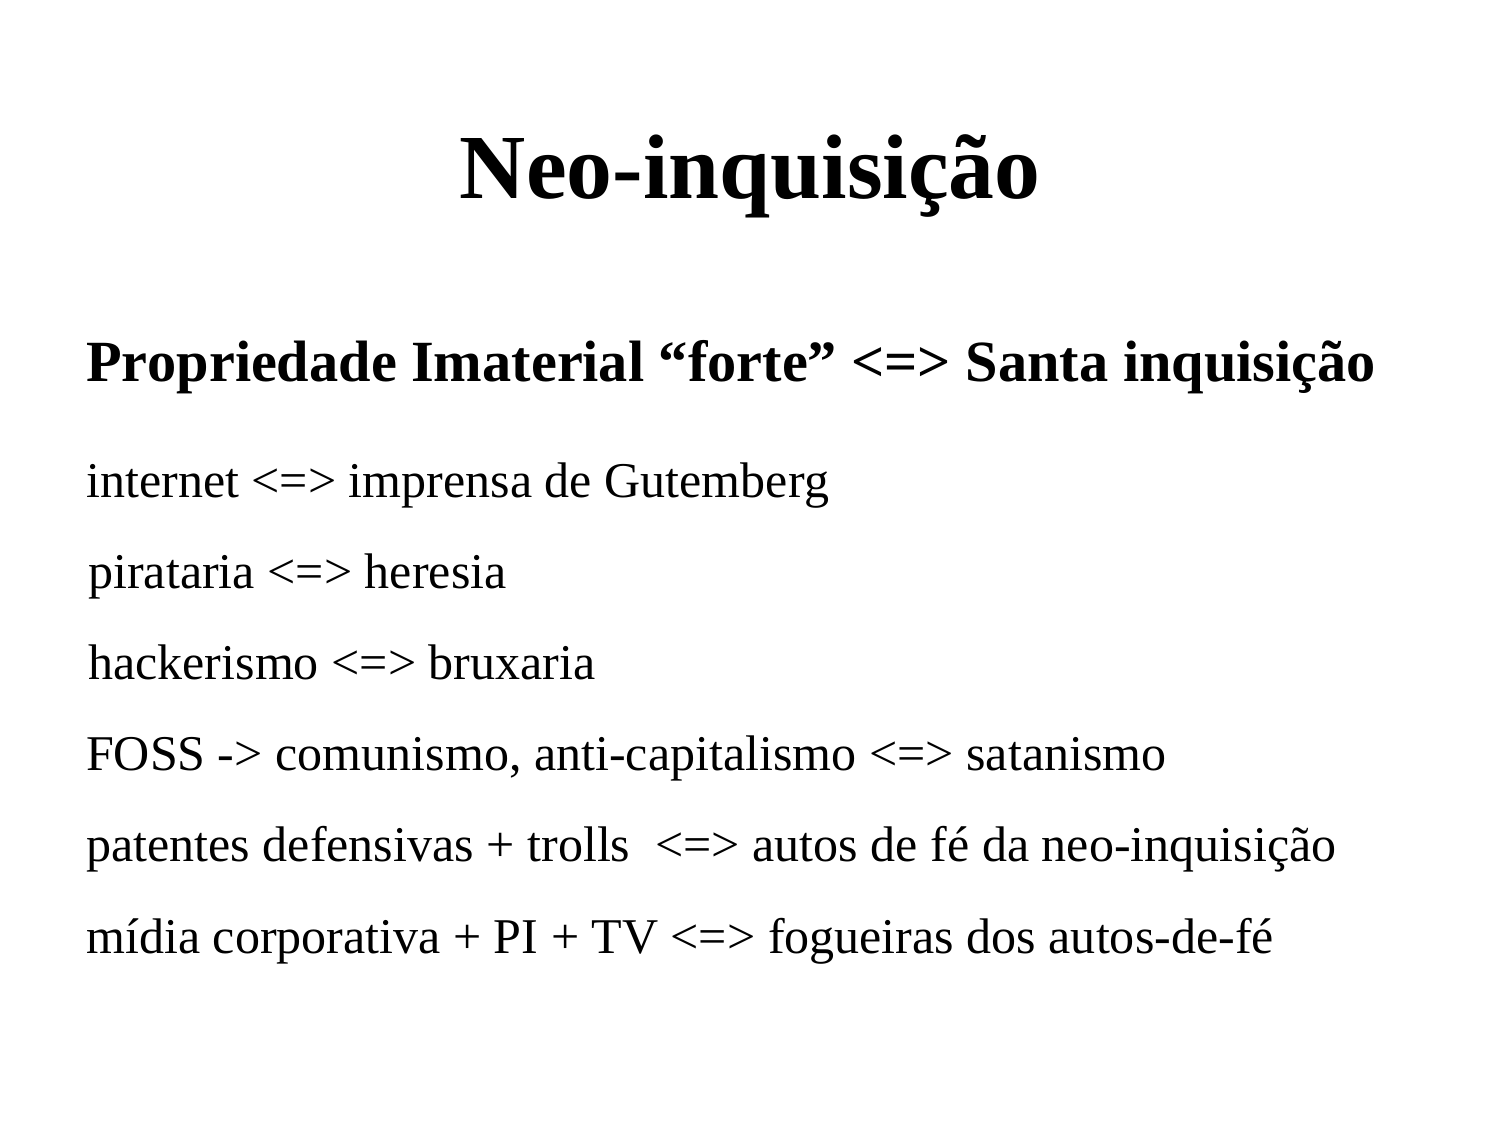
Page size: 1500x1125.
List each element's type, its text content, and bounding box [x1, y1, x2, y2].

text_box Propriedade Imaterial “forte” <=> Santa inquisição internet <=> imprensa de Gutemberg pirataria <=> heresia hackerismo <=> bruxaria FOSS -> comunismo, anti-capitalismo <=> satanismo patentes defensivas + trolls <=> autos de fé da neo-inquisição mídia corporativa + PI + TV <=> fogueiras dos autos-de-fé [85, 324, 1481, 1125]
title Neo-inquisição [100, 70, 1401, 259]
